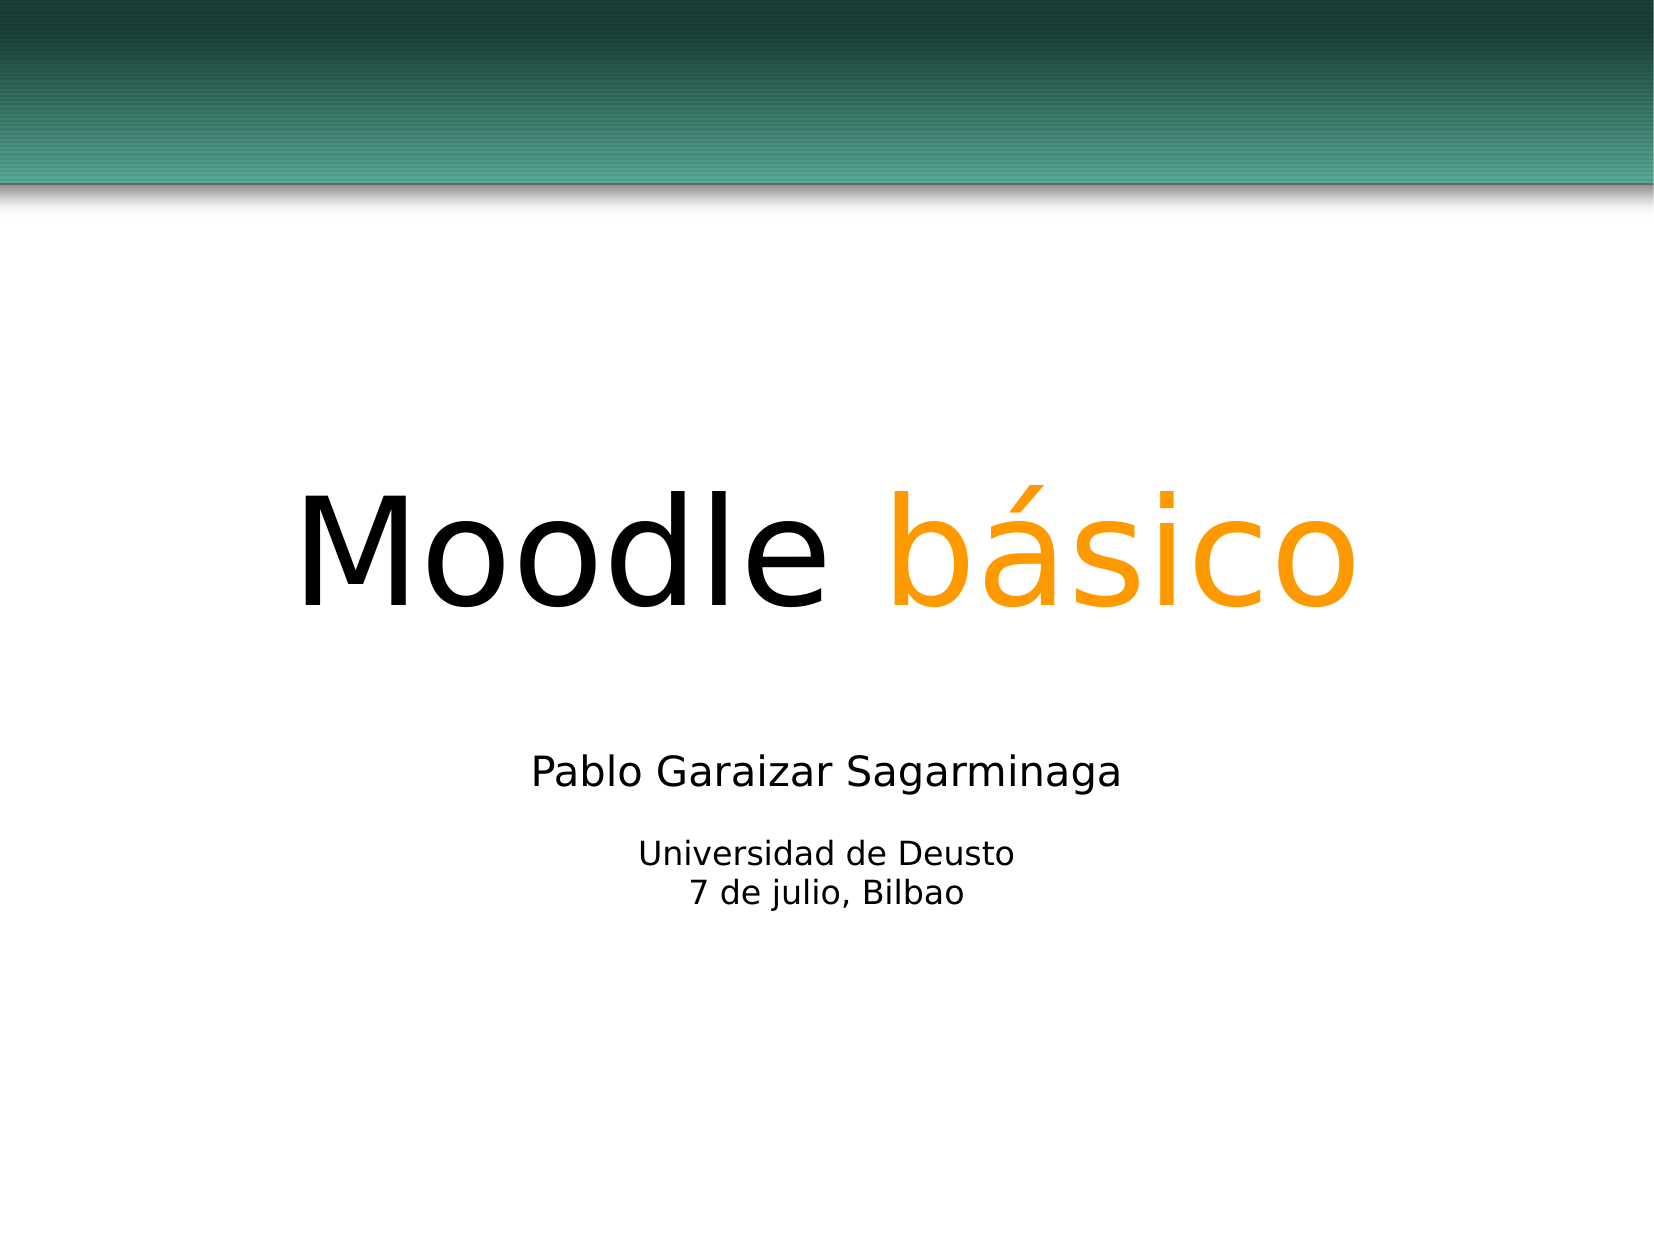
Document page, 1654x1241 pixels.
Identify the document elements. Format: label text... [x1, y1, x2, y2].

title Moodle básico Pablo Garaizar Sagarminaga Universidad de Deusto 7 de julio, Bilbao [82, 197, 1571, 1182]
picture [0, 0, 1654, 225]
